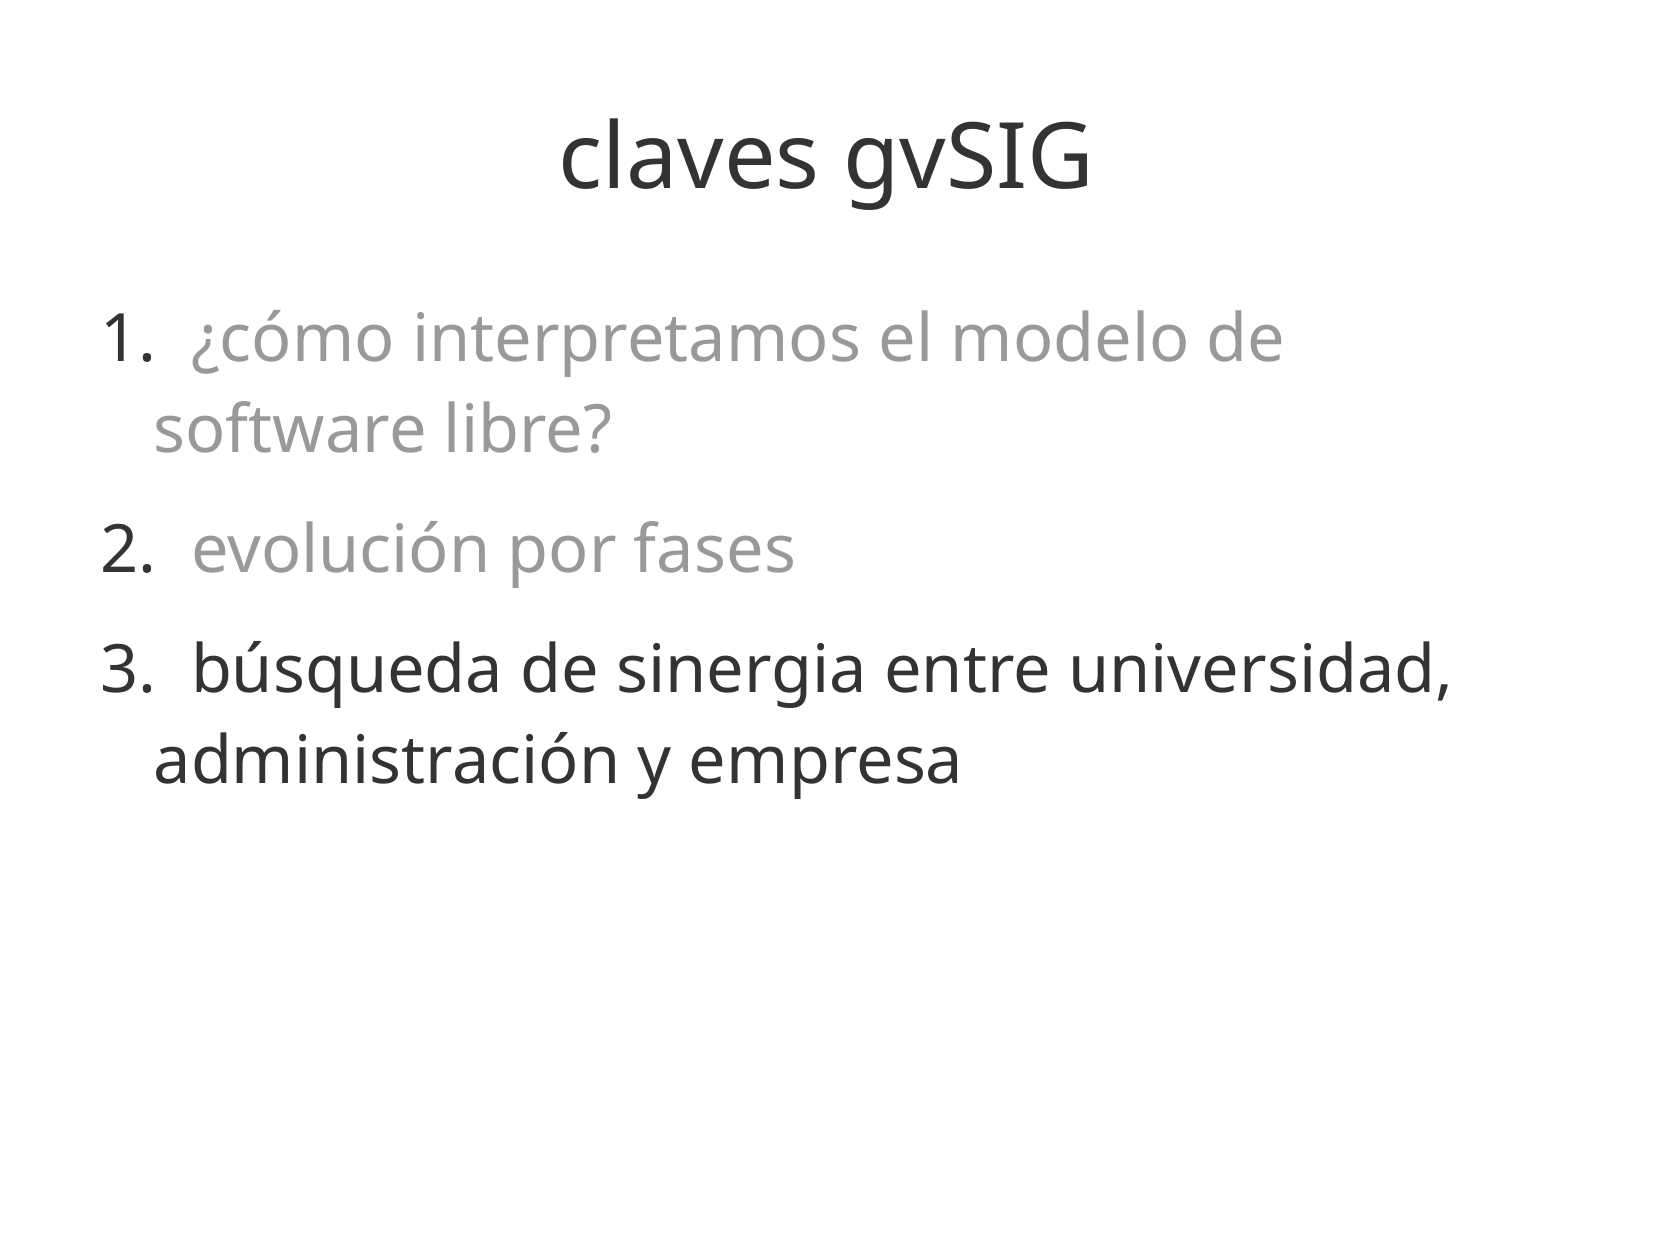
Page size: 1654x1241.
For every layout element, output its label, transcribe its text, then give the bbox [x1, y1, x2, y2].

title claves gvSIG [82, 49, 1571, 257]
list ¿cómo interpretamos el modelo de software libre? evolución por fases búsqueda de sinergia entre universidad, administración y empresa [82, 290, 1571, 1109]
